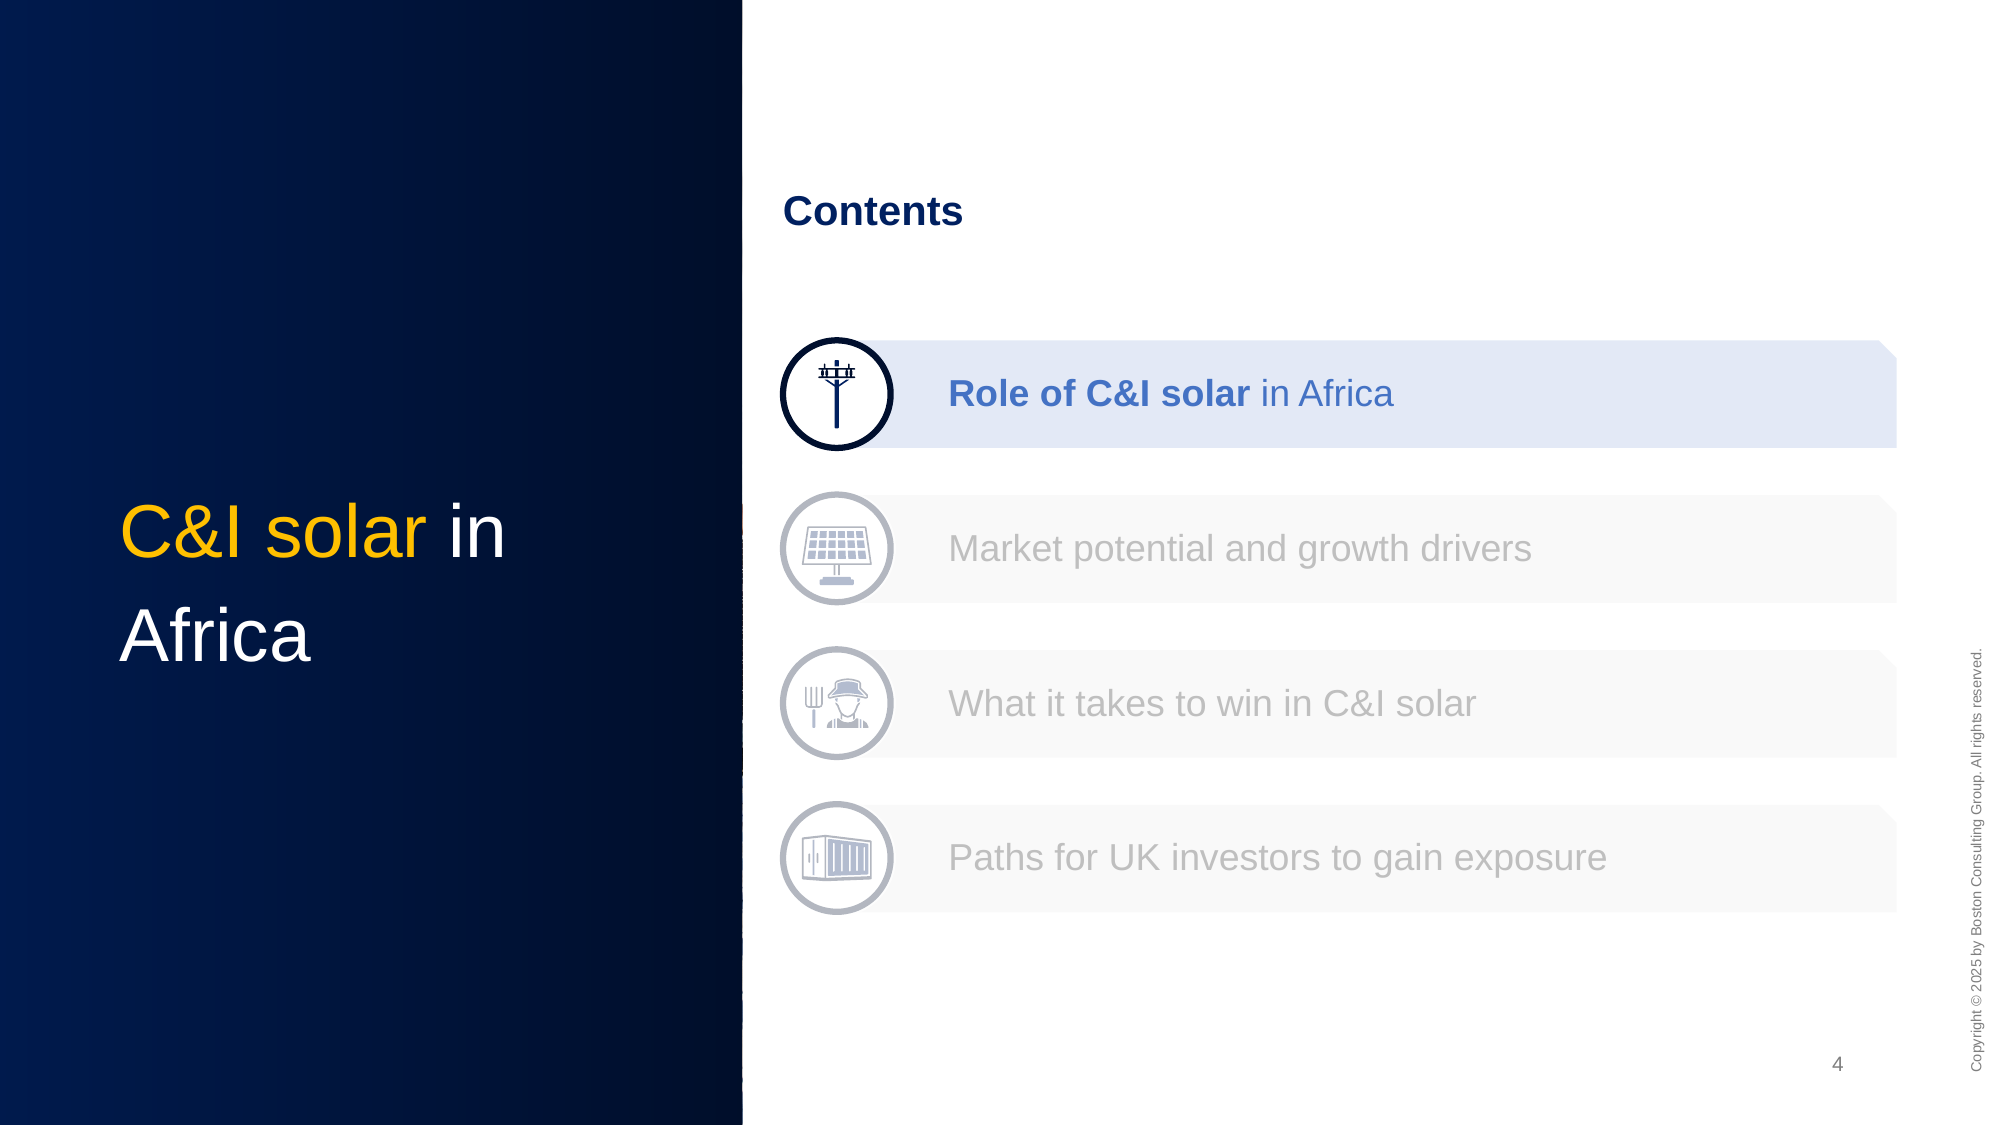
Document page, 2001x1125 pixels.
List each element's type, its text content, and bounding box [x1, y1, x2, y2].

text_box [777, 643, 948, 763]
text_box Contents [783, 176, 1897, 247]
text_box [0, 0, 742, 1125]
text_box Market potential and growth drivers [948, 495, 1897, 603]
text_box [777, 489, 948, 608]
text_box [783, 340, 948, 448]
text_box What it takes to win in C&I solar [948, 650, 1897, 758]
text_box Role of C&I solar in Africa [948, 340, 1897, 448]
text_box C&I solar in Africa [103, 461, 665, 678]
text_box [777, 798, 948, 918]
text_box Paths for UK investors to gain exposure [948, 804, 1897, 913]
